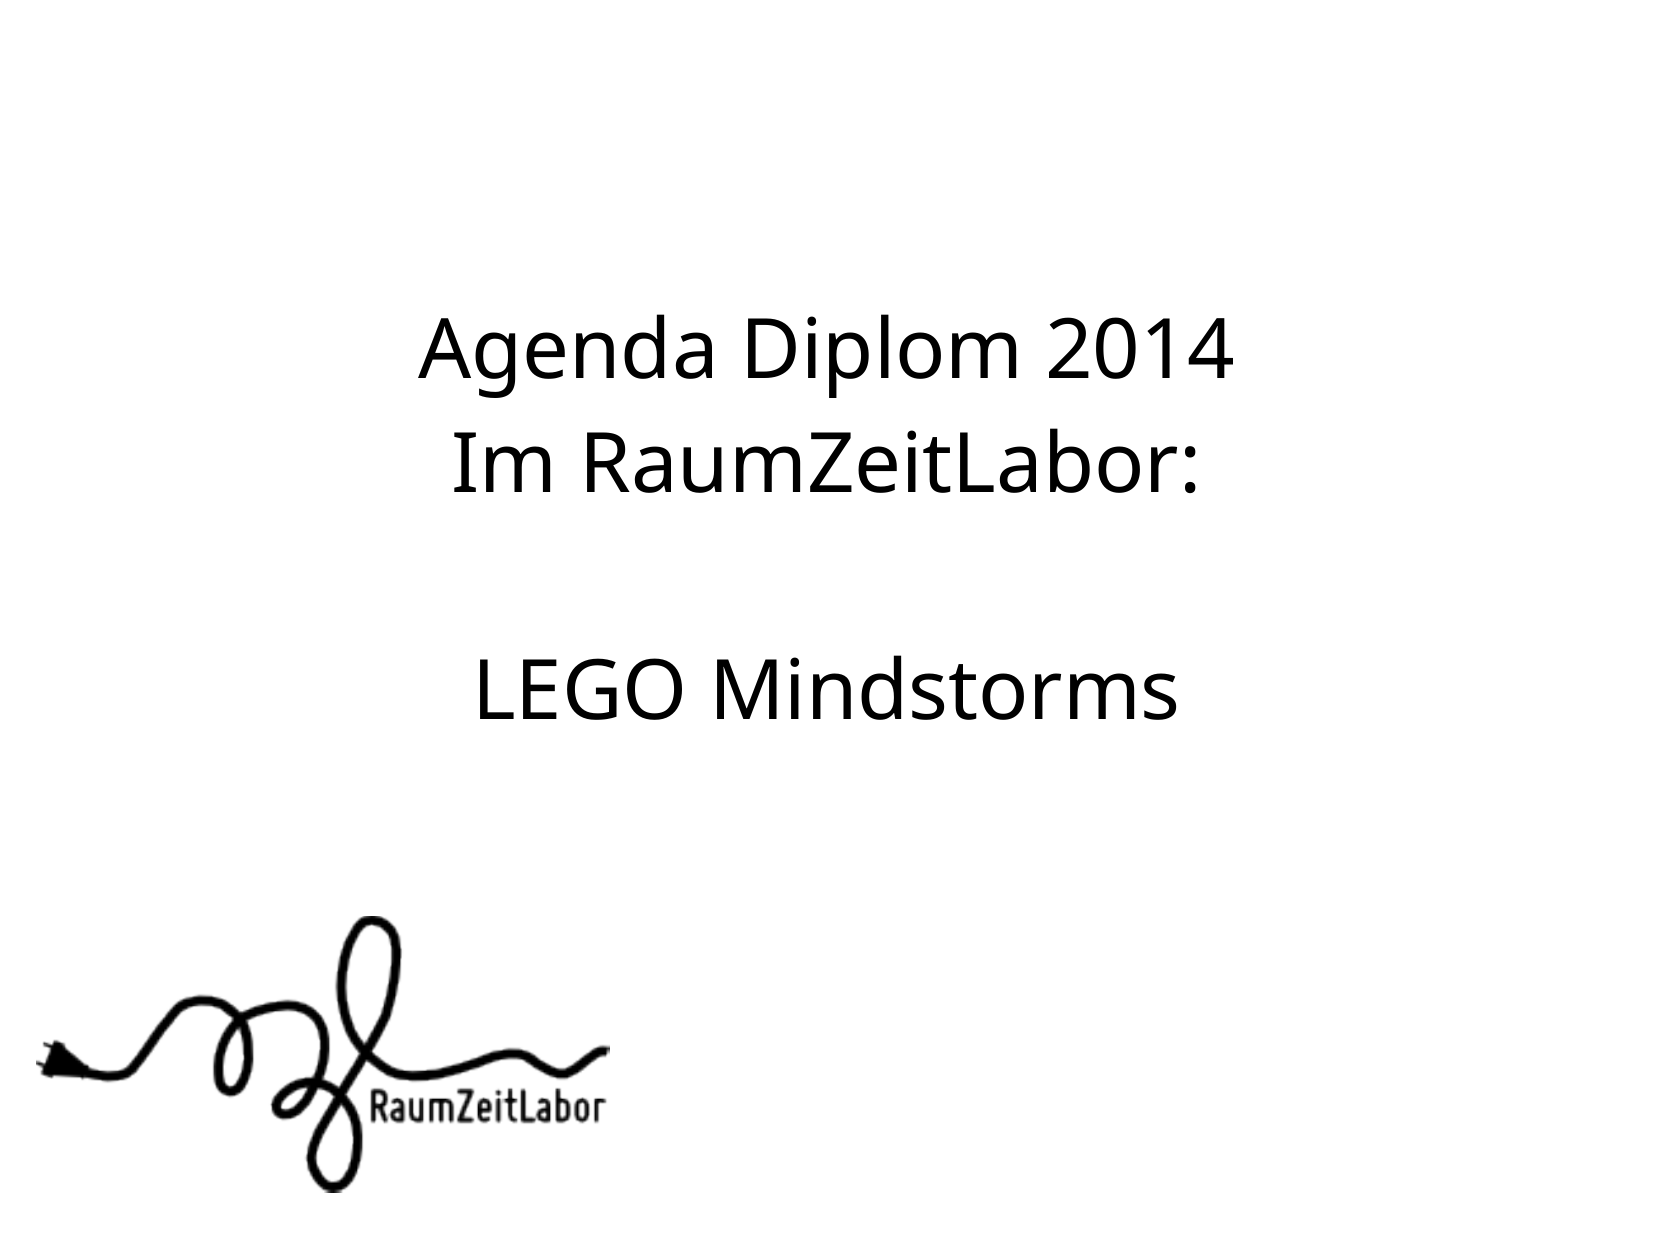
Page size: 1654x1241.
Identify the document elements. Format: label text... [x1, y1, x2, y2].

picture [36, 916, 610, 1193]
subtitle Agenda Diplom 2014 Im RaumZeitLabor: LEGO Mindstorms [82, 213, 1571, 934]
